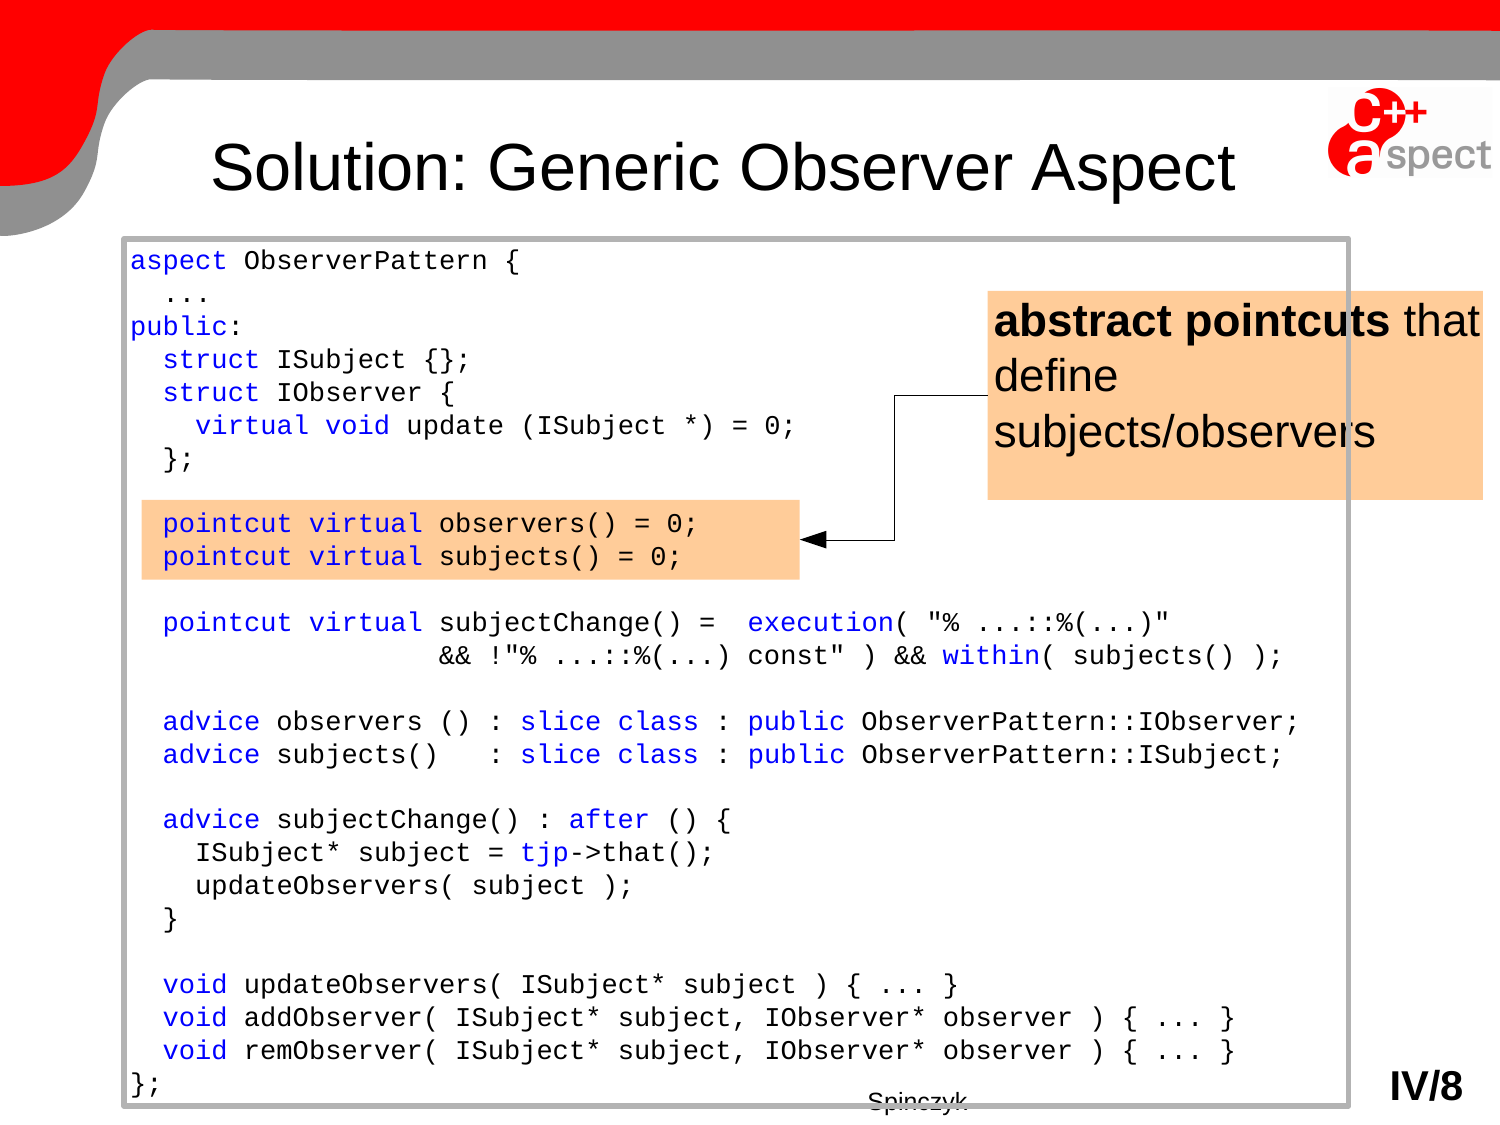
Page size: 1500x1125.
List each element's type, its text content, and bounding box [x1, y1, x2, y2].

text_box [0, 1036, 867, 1125]
title Solution: Generic Observer Aspect [87, 60, 1360, 268]
text_box aspect ObserverPattern { ... public: struct ISubject {}; struct IObserver { virtual void update (ISubject *) = 0; }; pointcut virtual observers() = 0; pointcut virtual subjects() = 0; pointcut virtual subjectChange() = execution( "% ...::%(...)" && !"% ...::%(...) const" ) && within( subjects() ); advice observers () : slice class : public ObserverPattern::IObserver; advice subjects() : slice class : public ObserverPattern::ISubject; advice subjectChange() : after () { ISubject* subject = tjp->that(); updateObservers( subject ); } void updateObservers( ISubject* subject ) { ... } void addObserver( ISubject* subject, IObserver* observer ) { ... } void remObserver( ISubject* subject, IObserver* observer ) { ... } }; [124, 238, 1349, 1104]
text_box abstract pointcuts that define subjects/observers (need to be overridden by a derived aspect) [1351, 290, 1483, 500]
